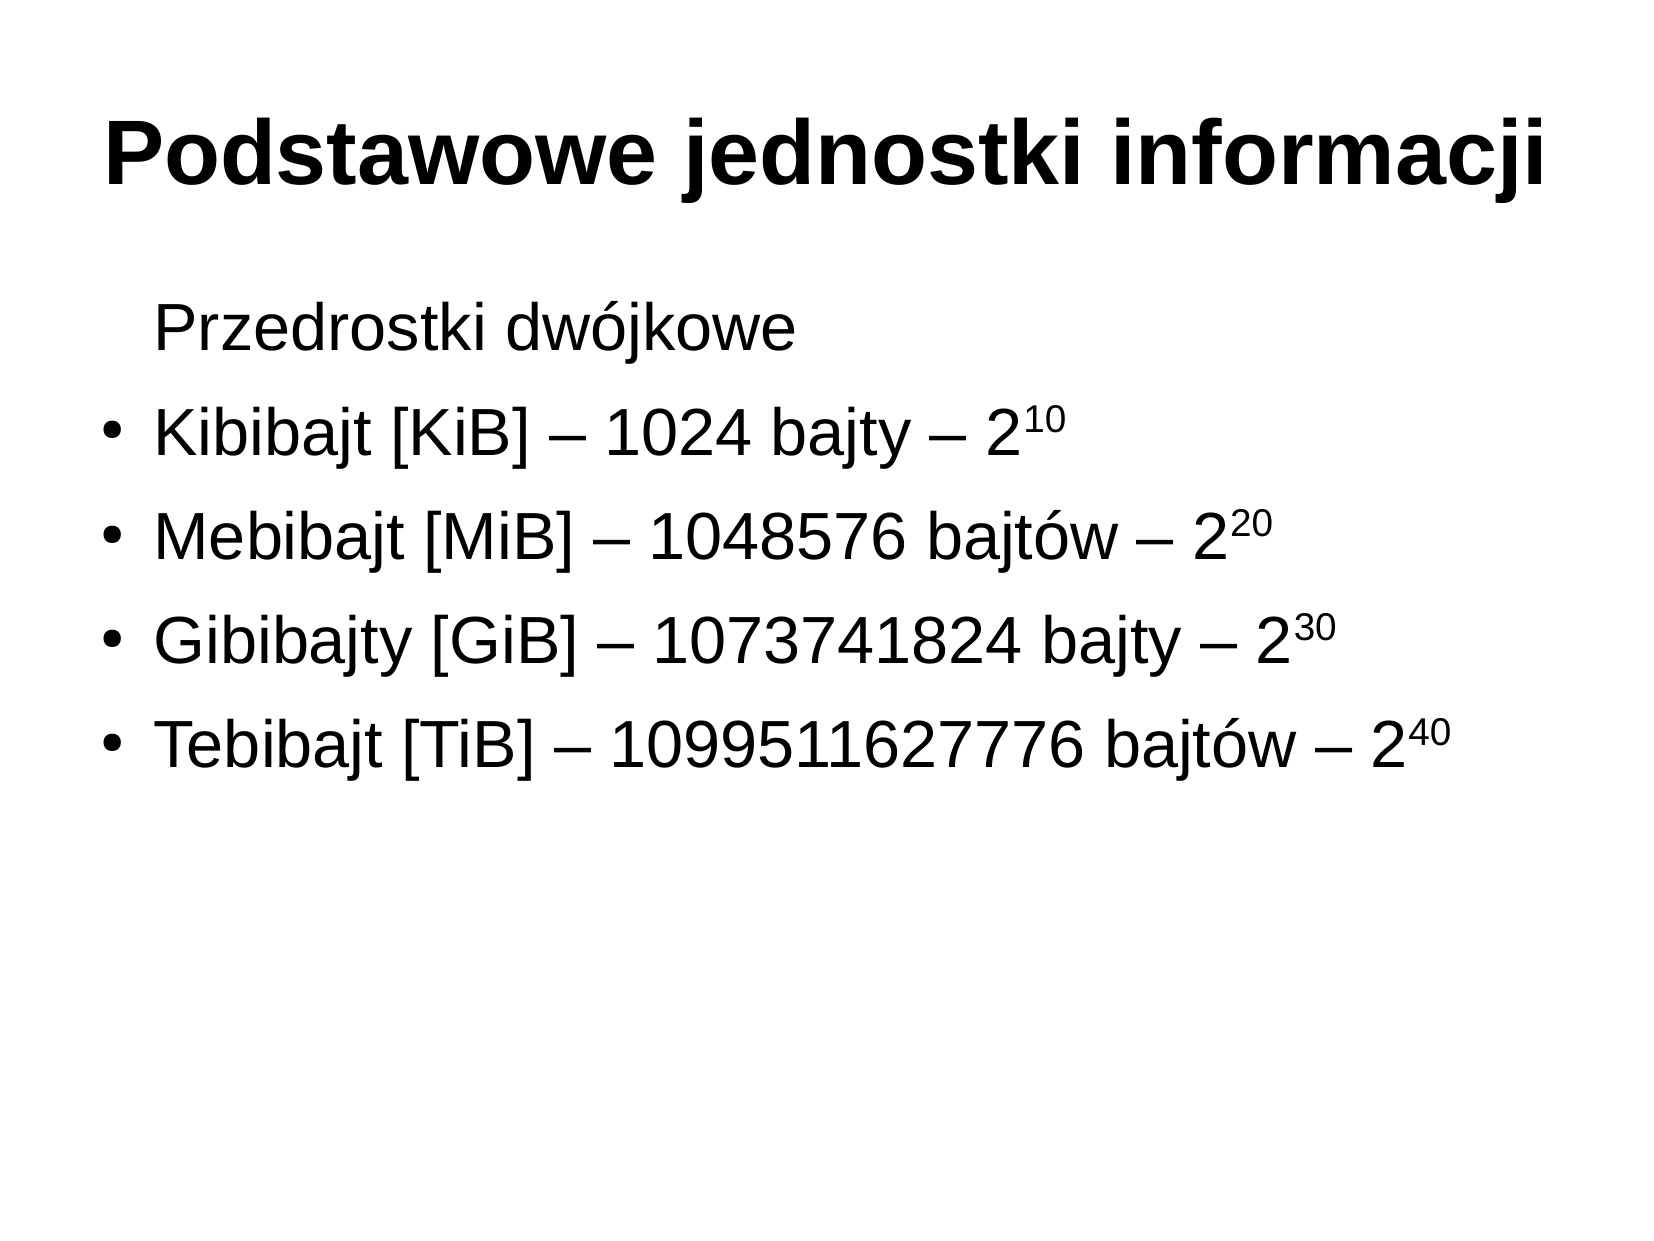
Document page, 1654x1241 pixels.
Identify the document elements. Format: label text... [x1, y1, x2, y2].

title Podstawowe jednostki informacji [82, 49, 1571, 257]
list Przedrostki dwójkowe Kibibajt [KiB] – 1024 bajty – 210 Mebibajt [MiB] – 1048576 bajtów – 220 Gibibajty [GiB] – 1073741824 bajty – 230 Tebibajt [TiB] – 1099511627776 bajtów – 240 [82, 290, 1571, 1109]
